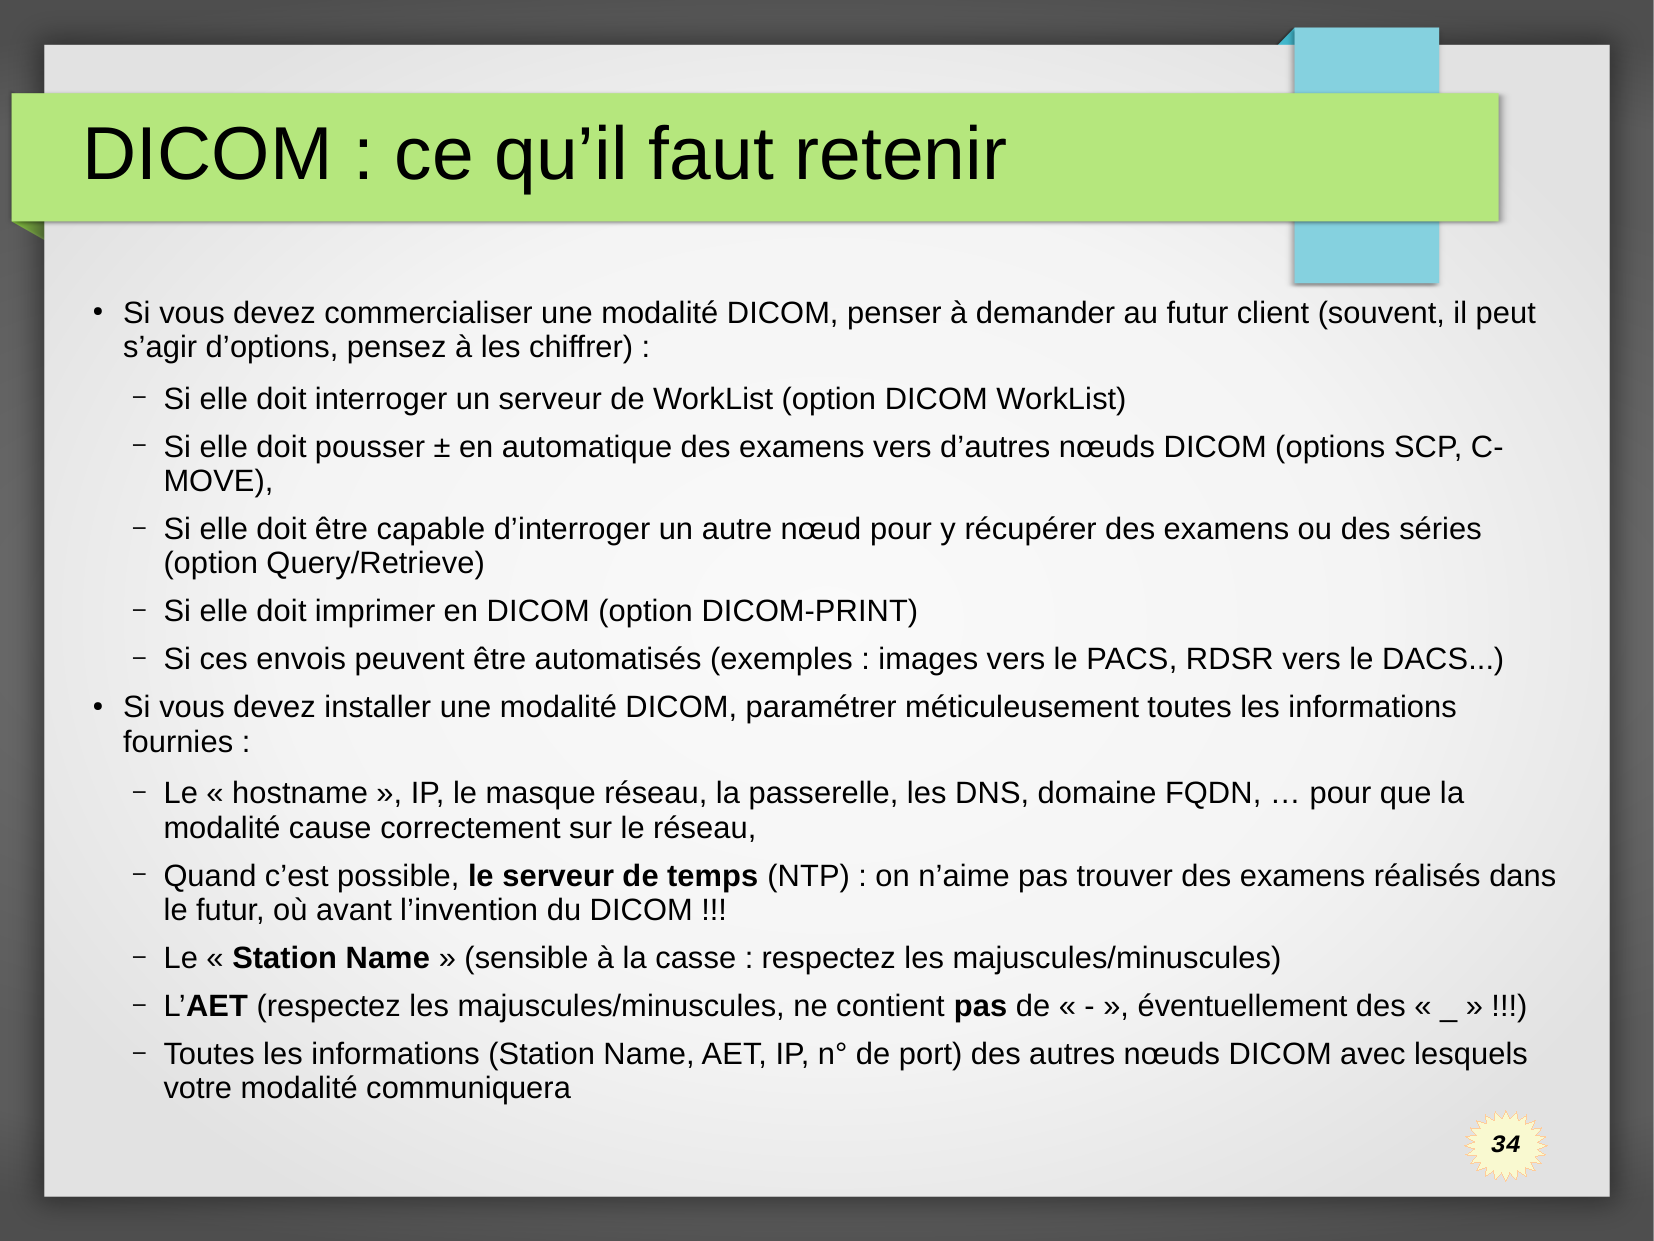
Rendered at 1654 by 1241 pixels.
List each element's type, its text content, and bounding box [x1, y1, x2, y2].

picture [0, 0, 1654, 1241]
list Si vous devez commercialiser une modalité DICOM, penser à demander au futur client (souvent, il peut s’agir d’options, pensez à les chiffrer) : Si elle doit interroger un serveur de WorkList (option DICOM WorkList) Si elle doit pousser ± en automatique des examens vers d’autres nœuds DICOM (options SCP, C-MOVE), Si elle doit être capable d’interroger un autre nœud pour y récupérer des examens ou des séries (option Query/Retrieve) Si elle doit imprimer en DICOM (option DICOM-PRINT) Si ces envois peuvent être automatisés (exemples : images vers le PACS, RDSR vers le DACS...) Si vous devez installer une modalité DICOM, paramétrer méticuleusement toutes les informations fournies : Le « hostname », IP, le masque réseau, la passerelle, les DNS, domaine FQDN, … pour que la modalité cause correctement sur le réseau, Quand c’est possible, le serveur de temps (NTP) : on n’aime pas trouver des examens réalisés dans le futur, où avant l’invention du DICOM !!! Le « Station Name » (sensible à la casse : respectez les majuscules/minuscules) L’AET (respectez les majuscules/minuscules, ne contient pas de « - », éventuellement des « _ » !!!) Toutes les informations (Station Name, AET, IP, n° de port) des autres nœuds DICOM avec lesquels votre modalité communiquera [82, 295, 1571, 1111]
title DICOM : ce qu’il faut retenir [82, 94, 1264, 213]
